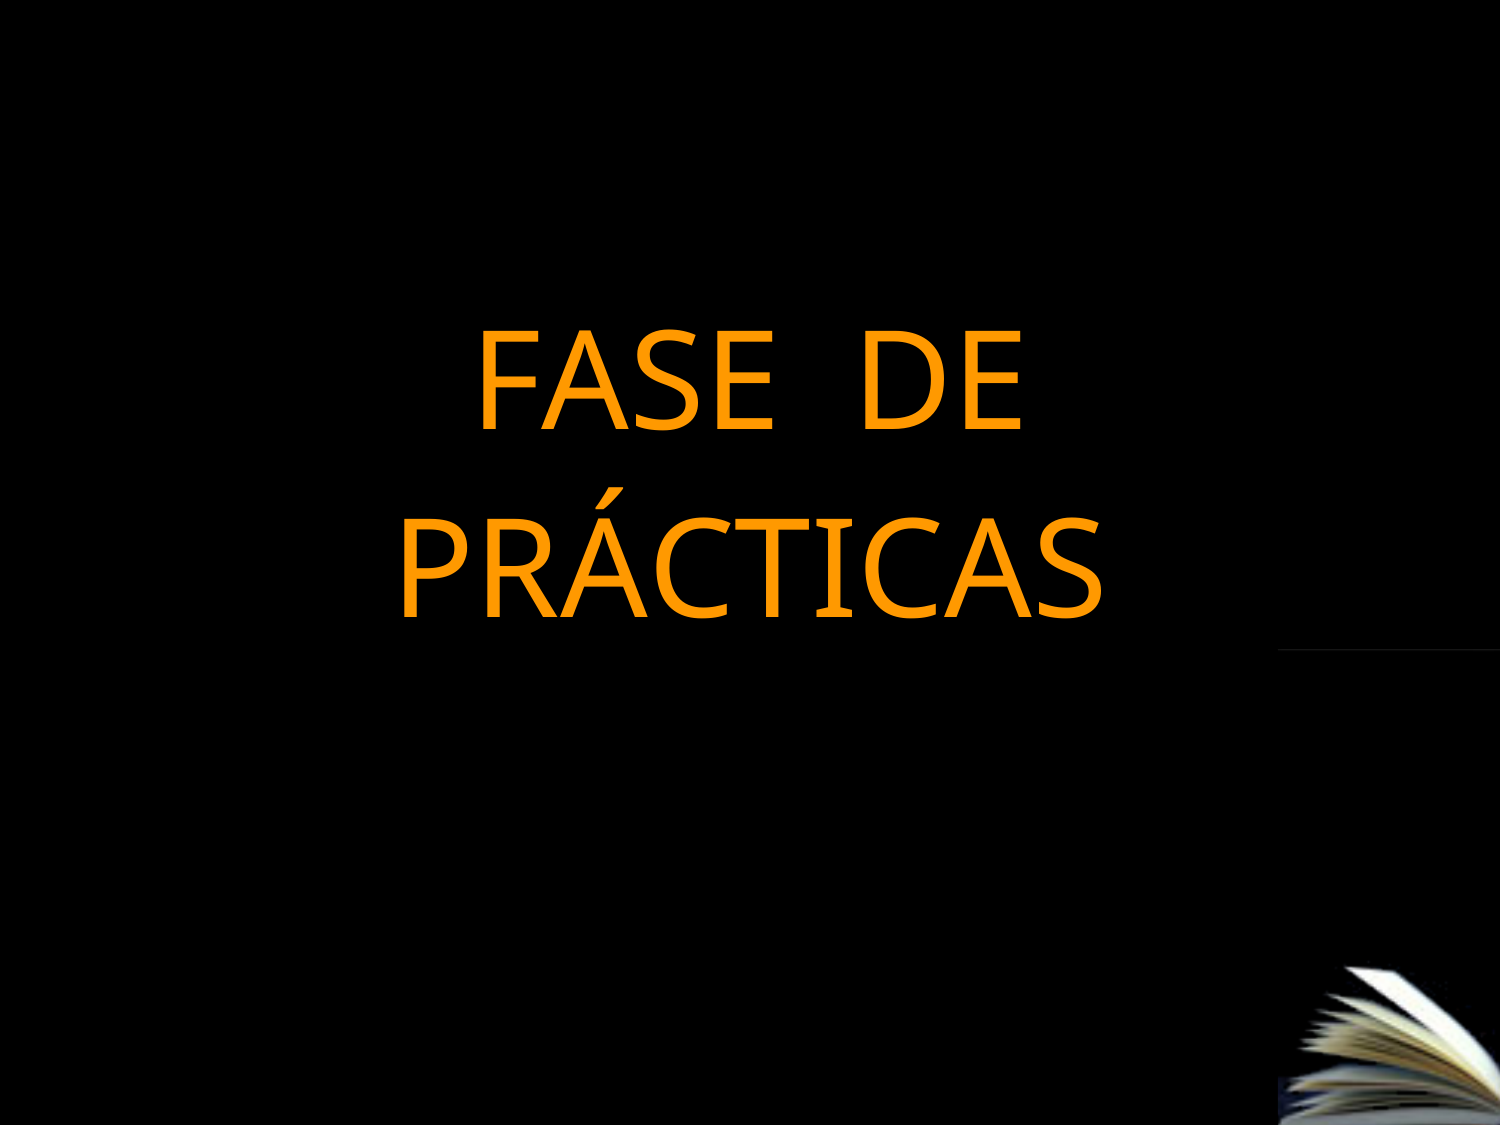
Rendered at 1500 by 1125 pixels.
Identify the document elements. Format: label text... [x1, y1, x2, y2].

picture [1277, 649, 1500, 1125]
title FASE DE PRÁCTICAS [112, 349, 1388, 591]
